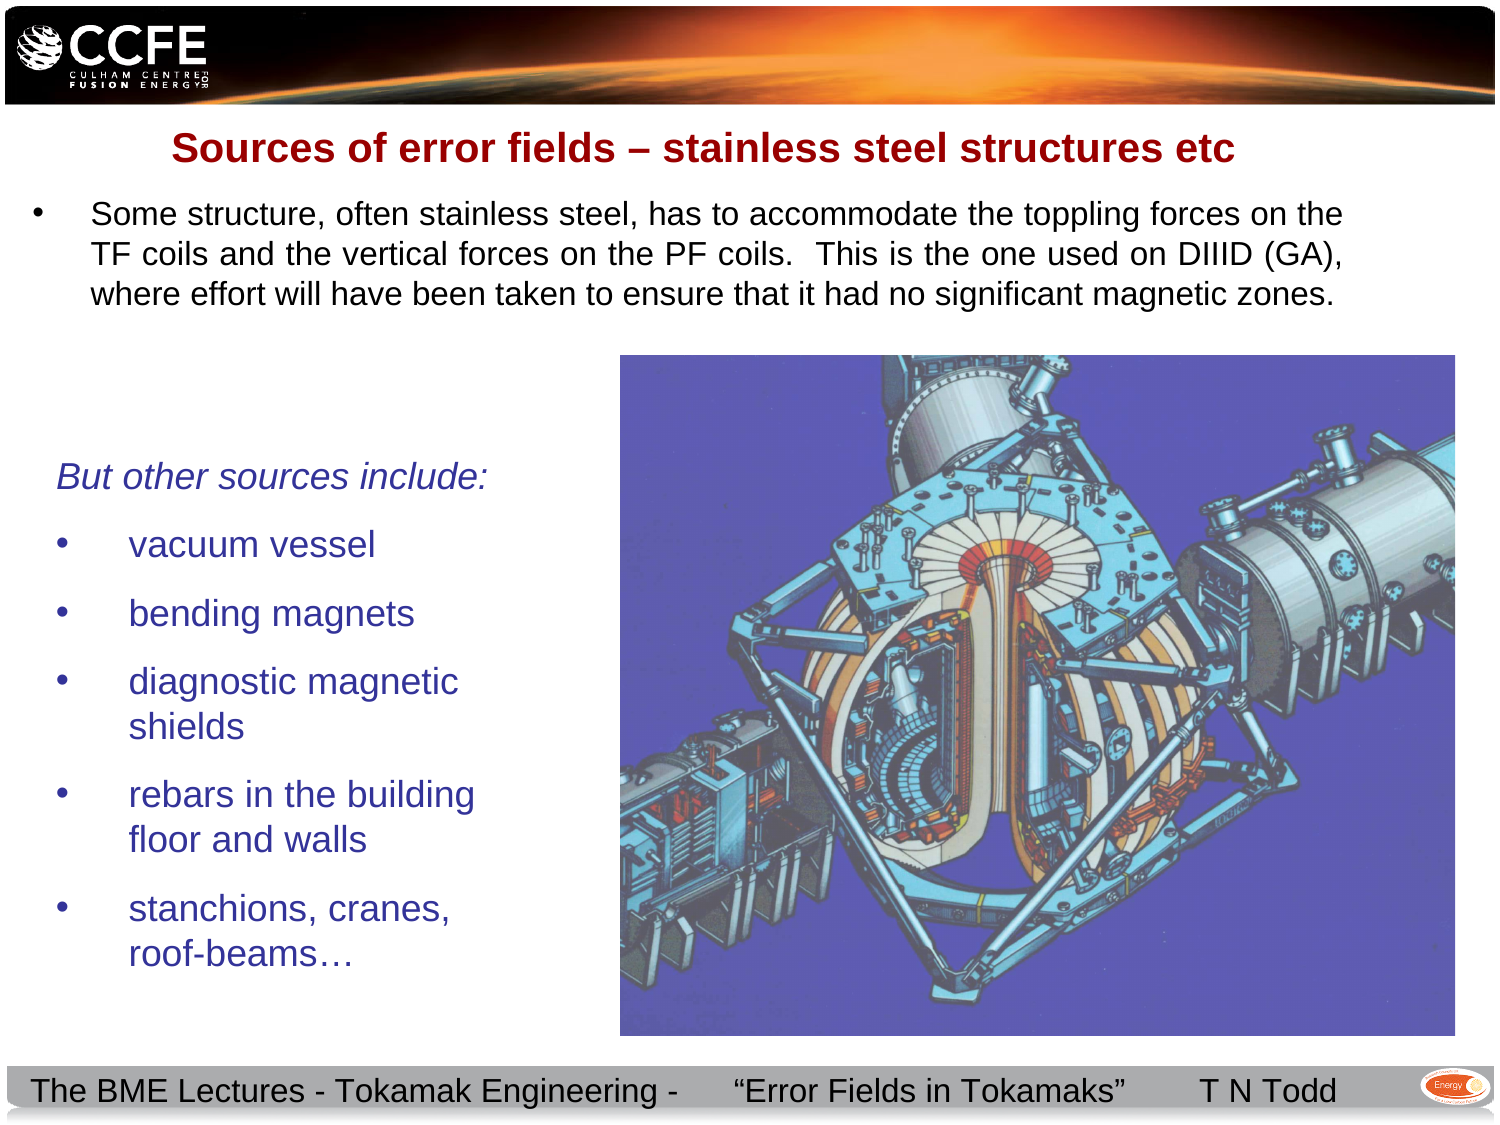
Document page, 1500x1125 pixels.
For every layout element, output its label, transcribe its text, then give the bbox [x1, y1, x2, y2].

text_box Sources of error fields – stainless steel structures etc [123, 113, 1284, 180]
picture [620, 355, 1456, 1036]
text_box But other sources include: vacuum vessel bending magnets diagnostic magnetic shields rebars in the building floor and walls stanchions, cranes, roof-beams… [41, 444, 514, 982]
picture [5, 6, 1495, 105]
text_box Some structure, often stainless steel, has to accommodate the toppling forces on the TF coils and the vertical forces on the PF coils. This is the one used on DIIID (GA), where effort will have been taken to ensure that it had no significant magnetic zones. [17, 184, 1361, 320]
picture [1421, 1067, 1490, 1106]
